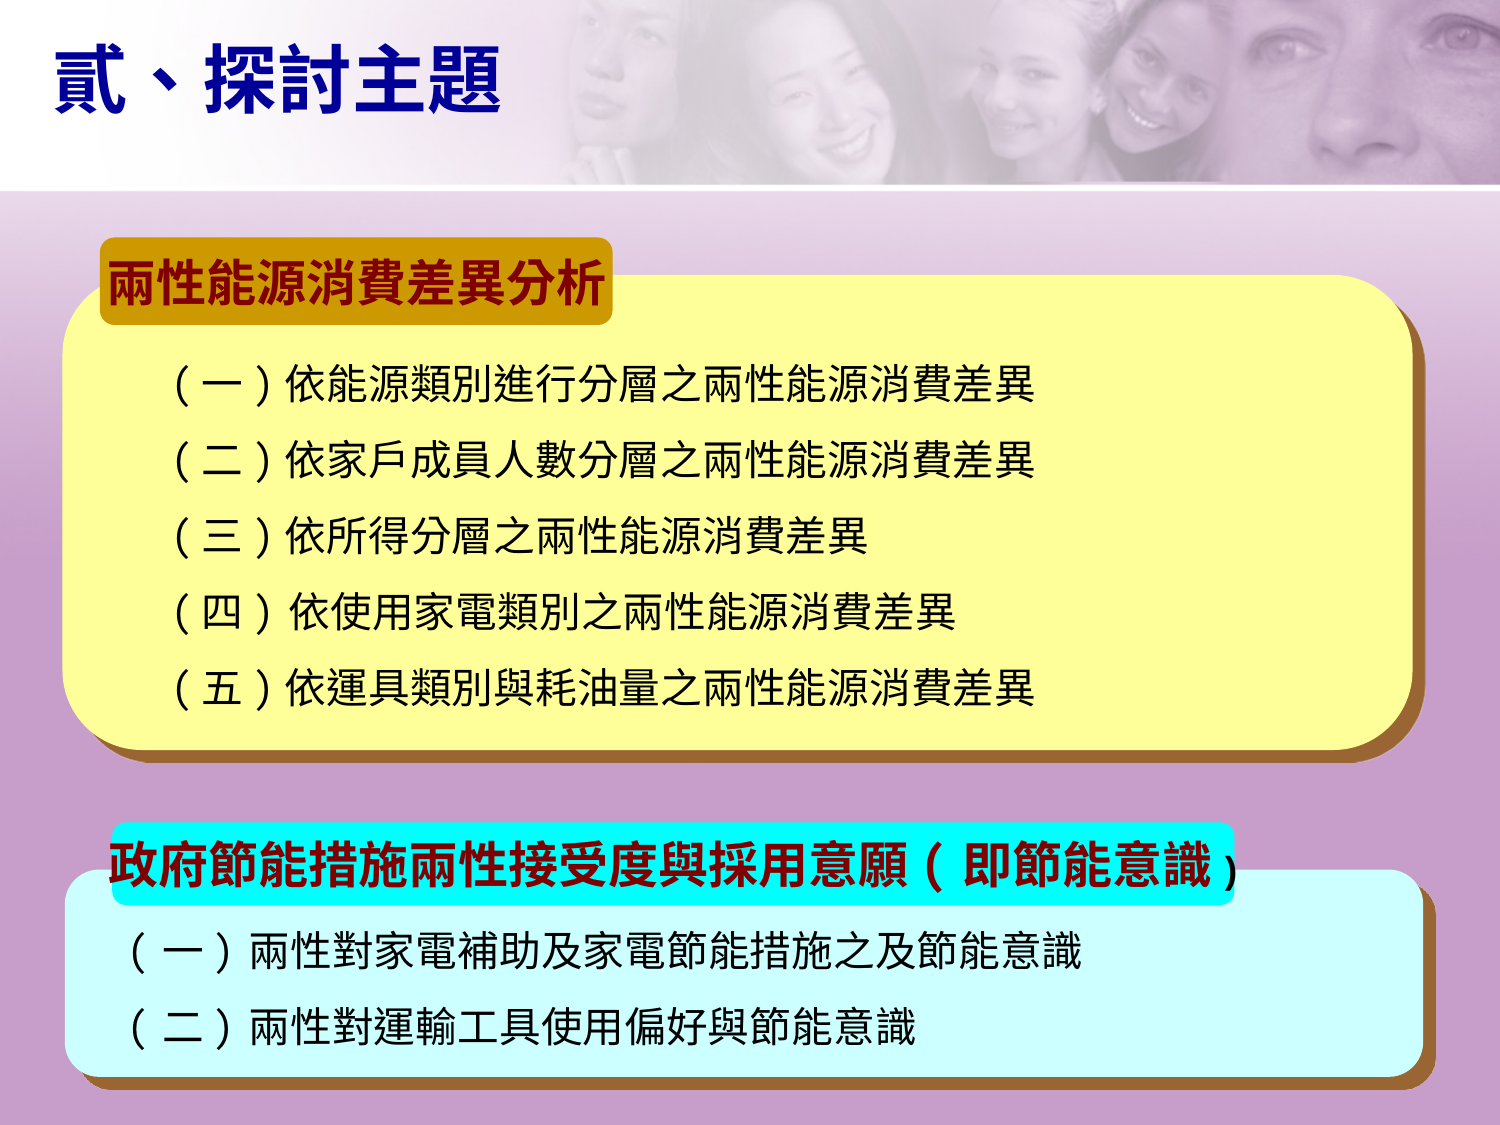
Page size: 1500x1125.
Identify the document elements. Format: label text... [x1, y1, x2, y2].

picture [0, 0, 1500, 1125]
text_box [64, 869, 1424, 1077]
text_box 兩性能源消費差異分析 [99, 237, 613, 325]
text_box 貳、探討主題 [37, 24, 1150, 126]
text_box <編號> [1074, 1024, 1426, 1103]
text_box [62, 274, 1413, 751]
text_box (一)依能源類別進行分層之兩性能源消費差異 (二)依家戶成員人數分層之兩性能源消費差異 (三)依所得分層之兩性能源消費差異 (四)依使用家電類別之兩性能源消費差異 (五)依運具類別與耗油量之兩性能源消費差異 [124, 350, 1351, 720]
text_box 政府節能措施兩性接受度與採用意願(即節能意識) [112, 822, 1235, 906]
text_box (一)兩性對家電補助及家電節能措施之及節能意識 (二)兩性對運輸工具使用偏好與節能意識 [112, 916, 1388, 1059]
